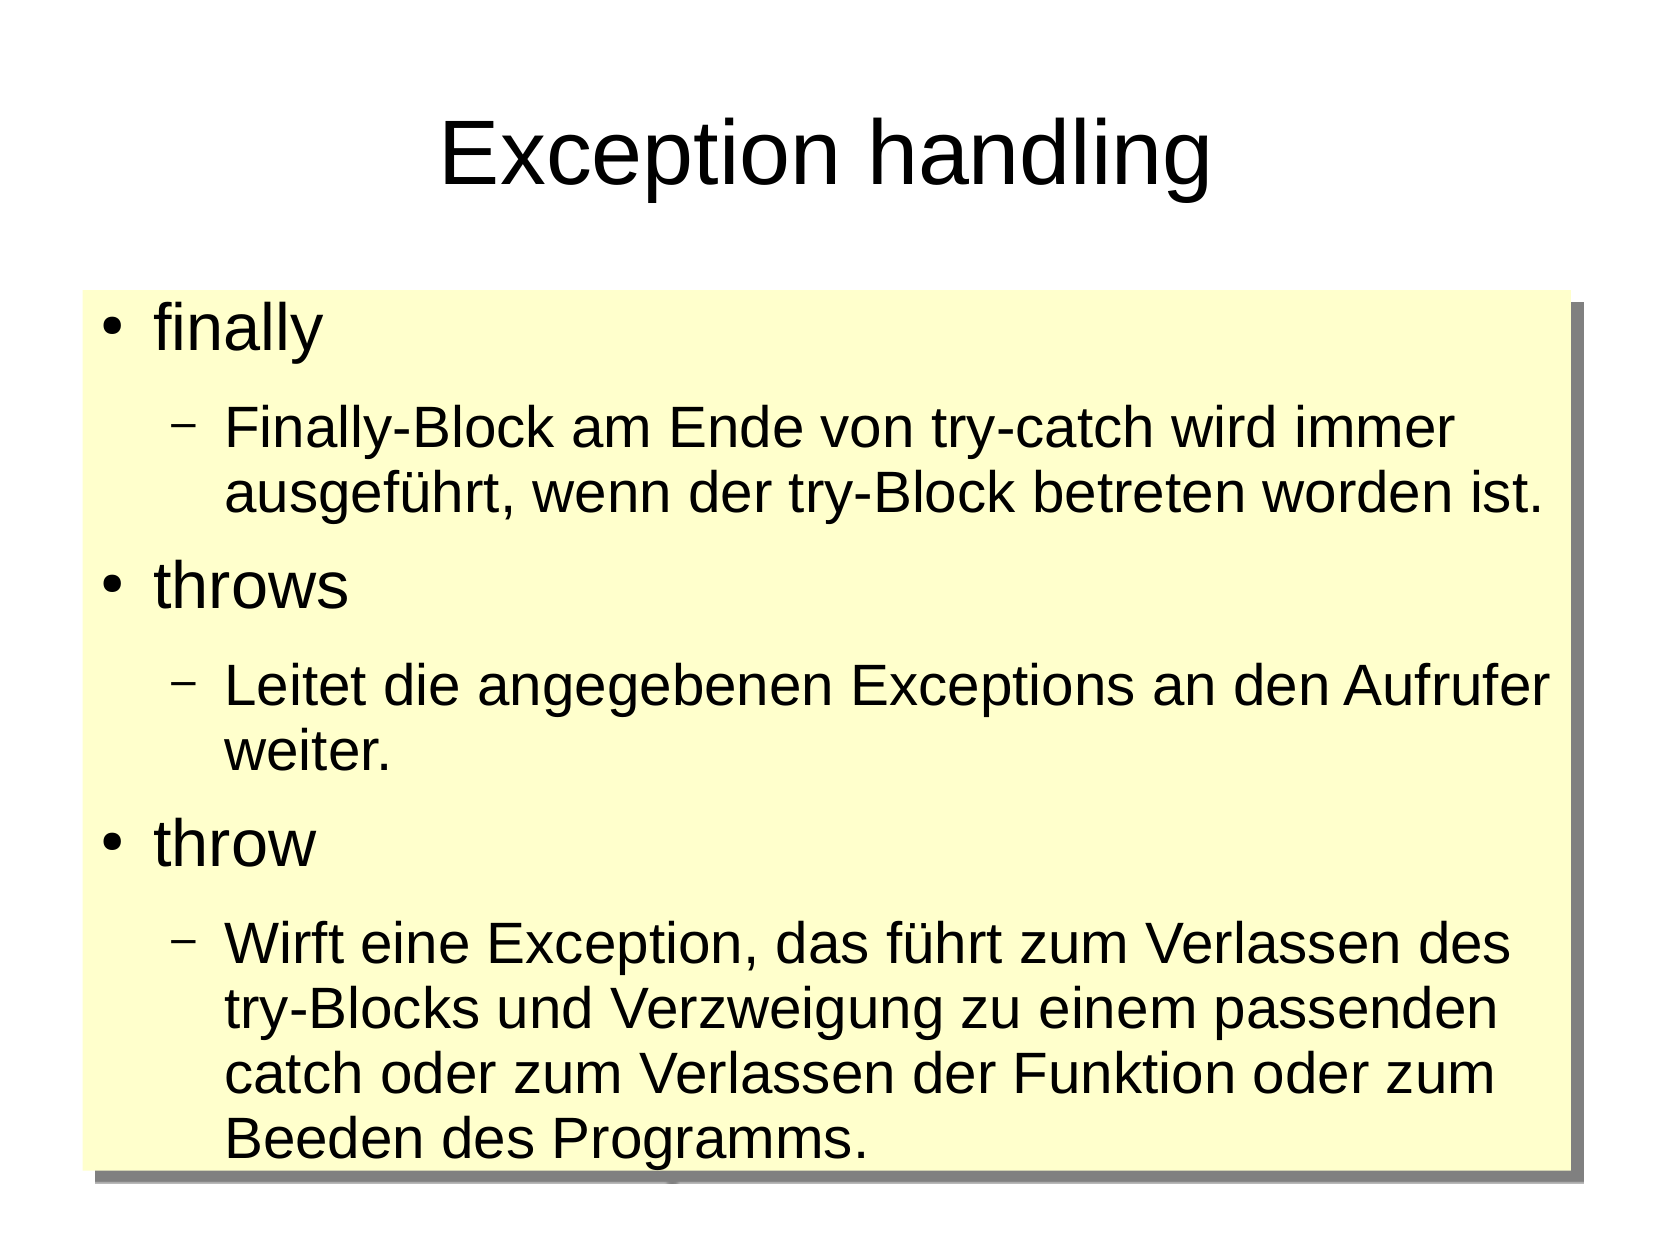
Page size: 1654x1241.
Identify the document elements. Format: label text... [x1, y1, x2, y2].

list finally Finally-Block am Ende von try-catch wird immer ausgeführt, wenn der try-Block betreten worden ist. throws Leitet die angegebenen Exceptions an den Aufrufer weiter. throw Wirft eine Exception, das führt zum Verlassen des try-Blocks und Verzweigung zu einem passenden catch oder zum Verlassen der Funktion oder zum Beeden des Programms. [82, 290, 1571, 1171]
title Exception handling [82, 49, 1571, 257]
